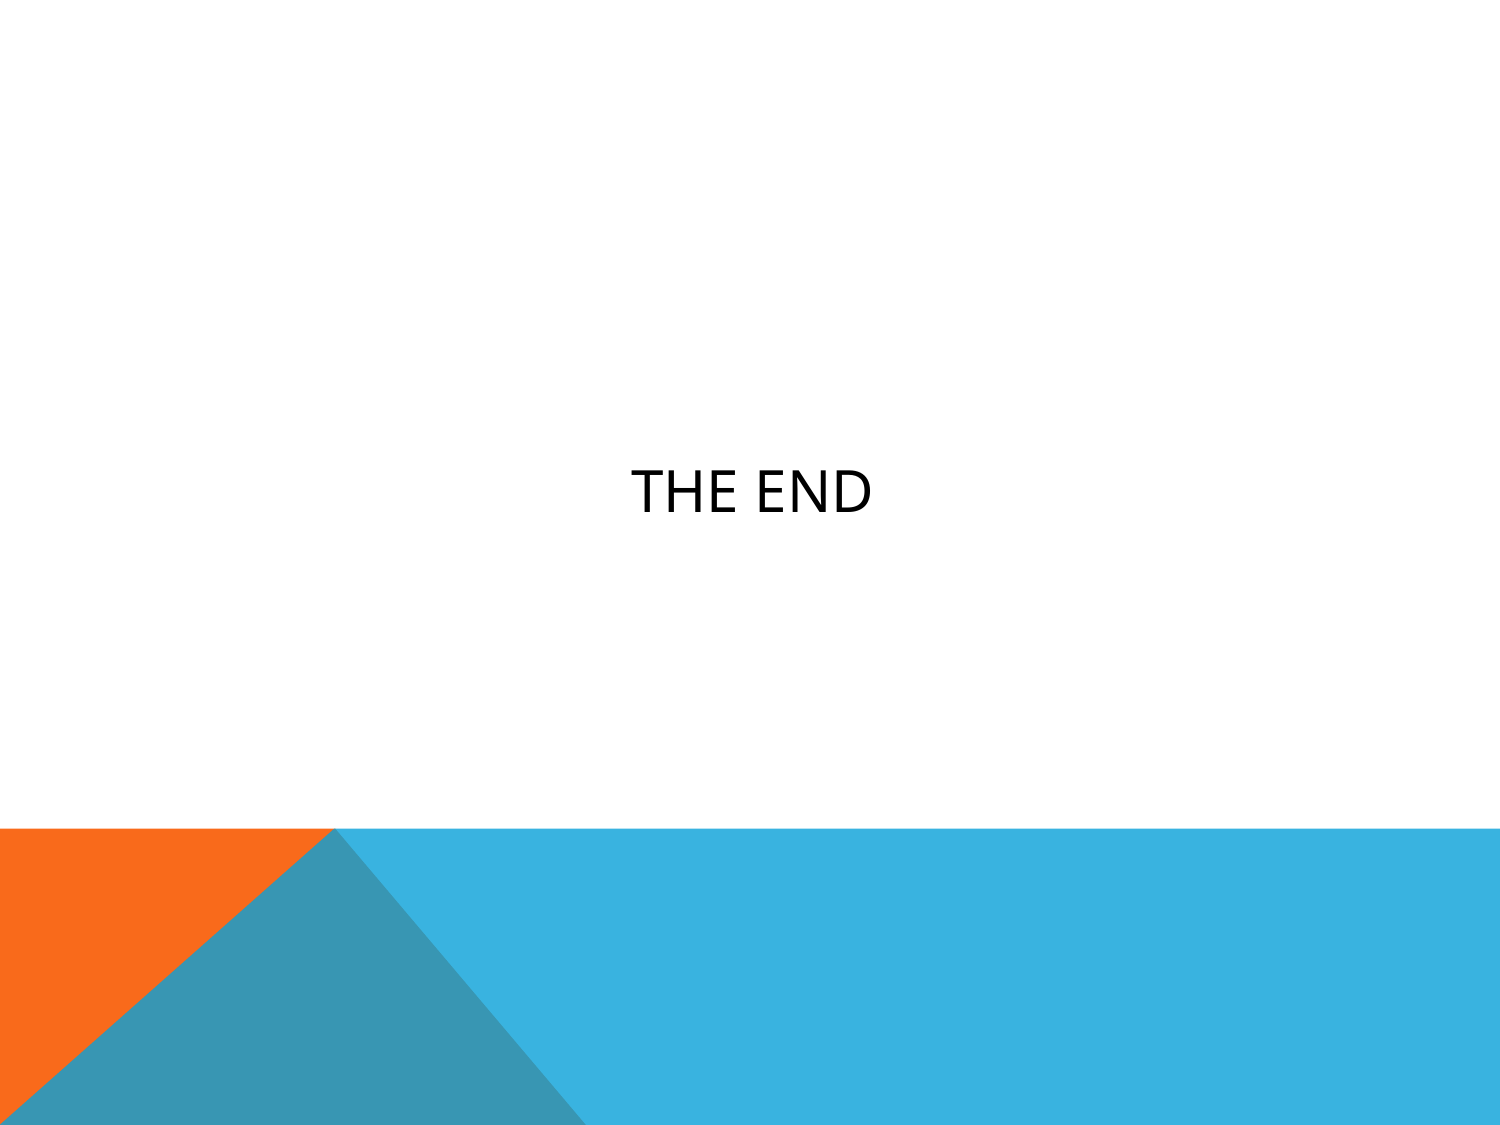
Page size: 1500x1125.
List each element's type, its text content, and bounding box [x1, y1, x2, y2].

title The end [135, 444, 1370, 535]
